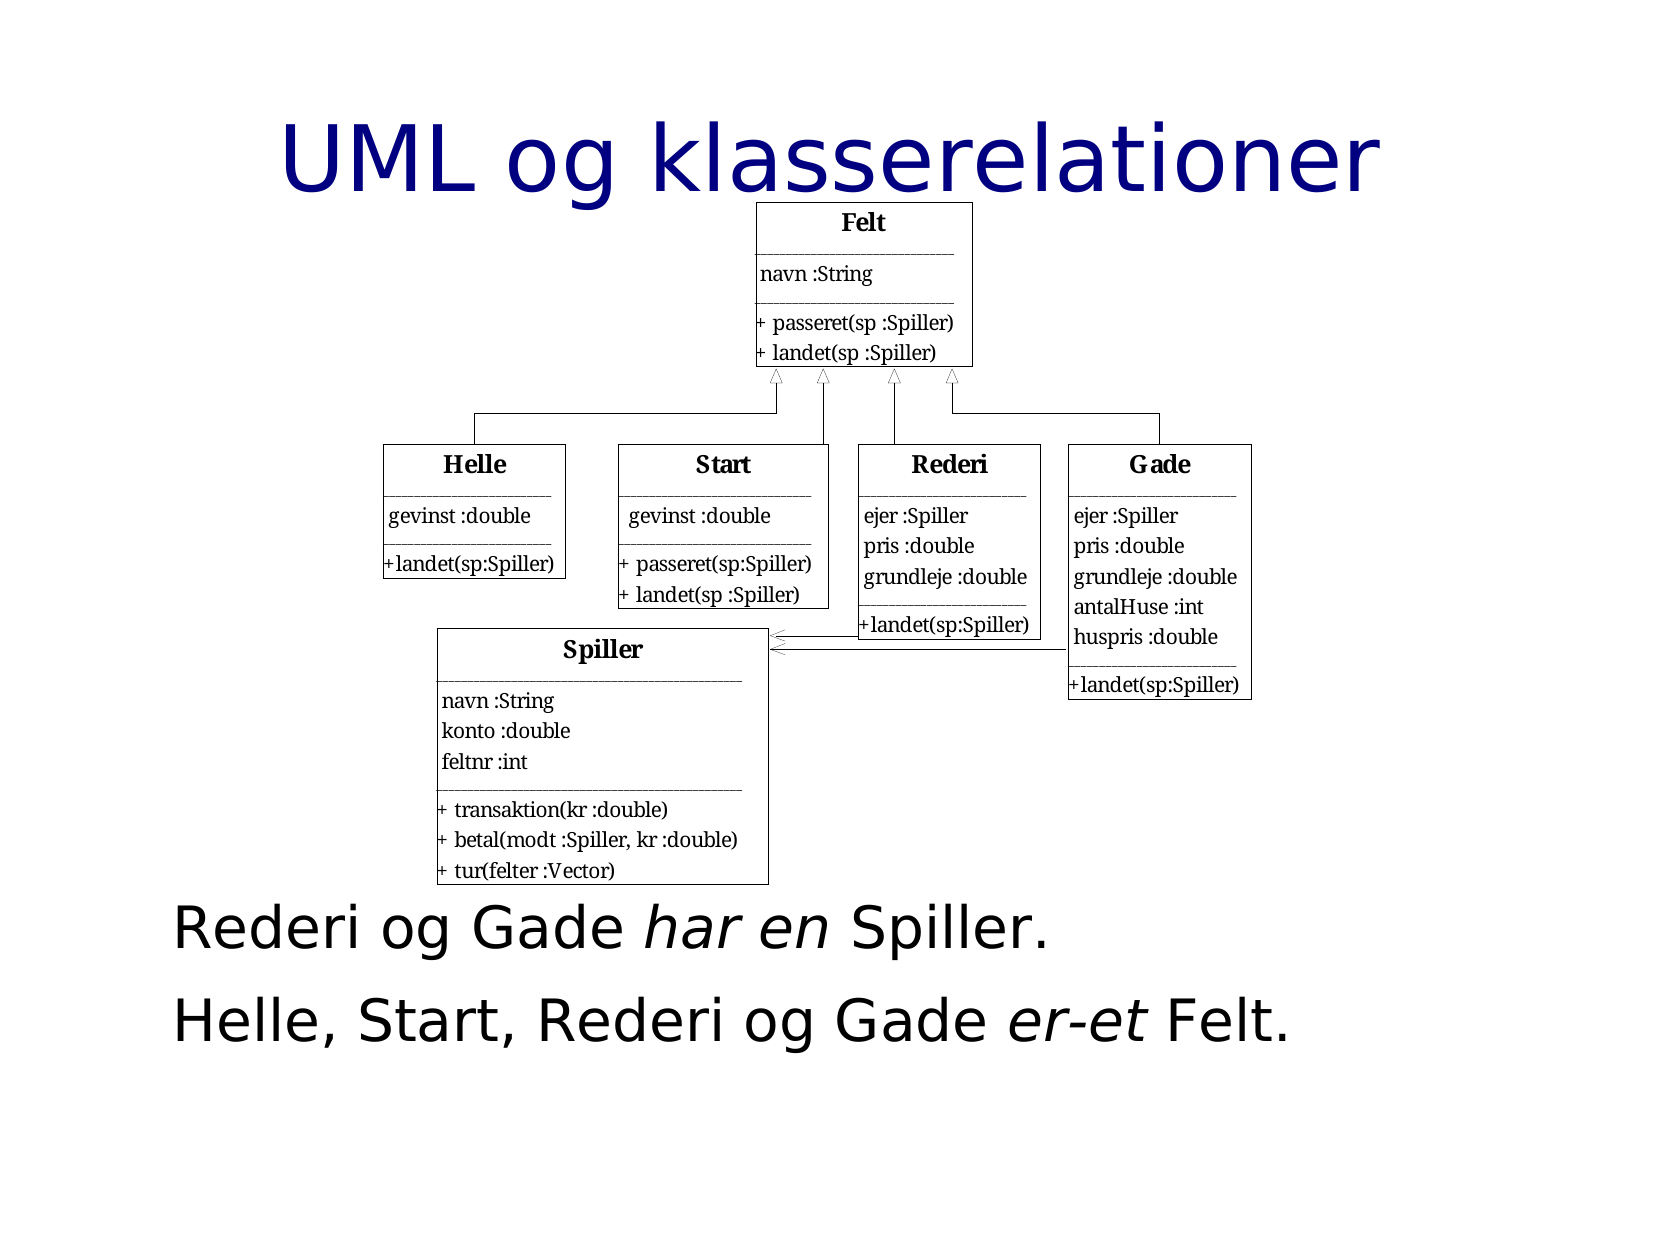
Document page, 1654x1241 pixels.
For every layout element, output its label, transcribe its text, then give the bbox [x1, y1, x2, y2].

chart [334, 193, 1262, 914]
title UML og klasserelationer [156, 55, 1534, 263]
list Rederi og Gade har en Spiller. Helle, Start, Rederi og Gade er-et Felt. [154, 894, 1535, 1222]
